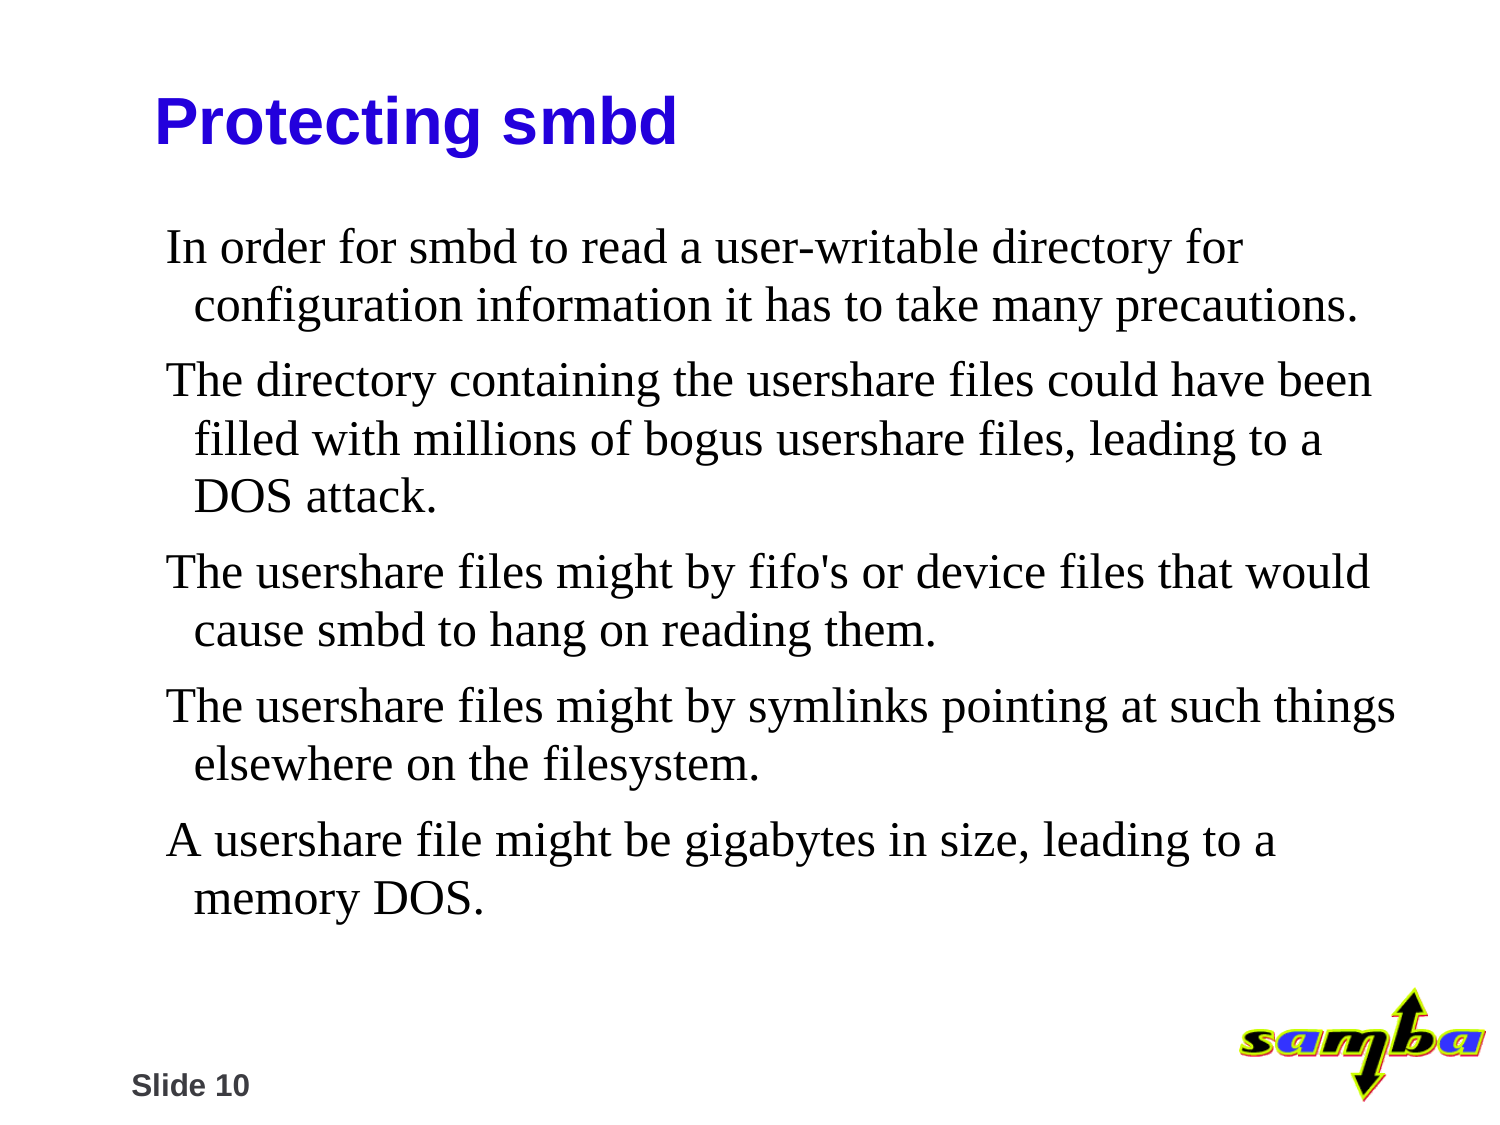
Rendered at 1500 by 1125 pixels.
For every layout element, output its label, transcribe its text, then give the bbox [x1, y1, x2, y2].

picture [1239, 987, 1486, 1102]
list In order for smbd to read a user-writable directory for configuration information it has to take many precautions. The directory containing the usershare files could have been filled with millions of bogus usershare files, leading to a DOS attack. The usershare files might by fifo's or device files that would cause smbd to hang on reading them. The usershare files might by symlinks pointing at such things elsewhere on the filesystem. A usershare file might be gigabytes in size, leading to a memory DOS. [165, 215, 1406, 1012]
title Protecting smbd [154, 41, 1383, 205]
